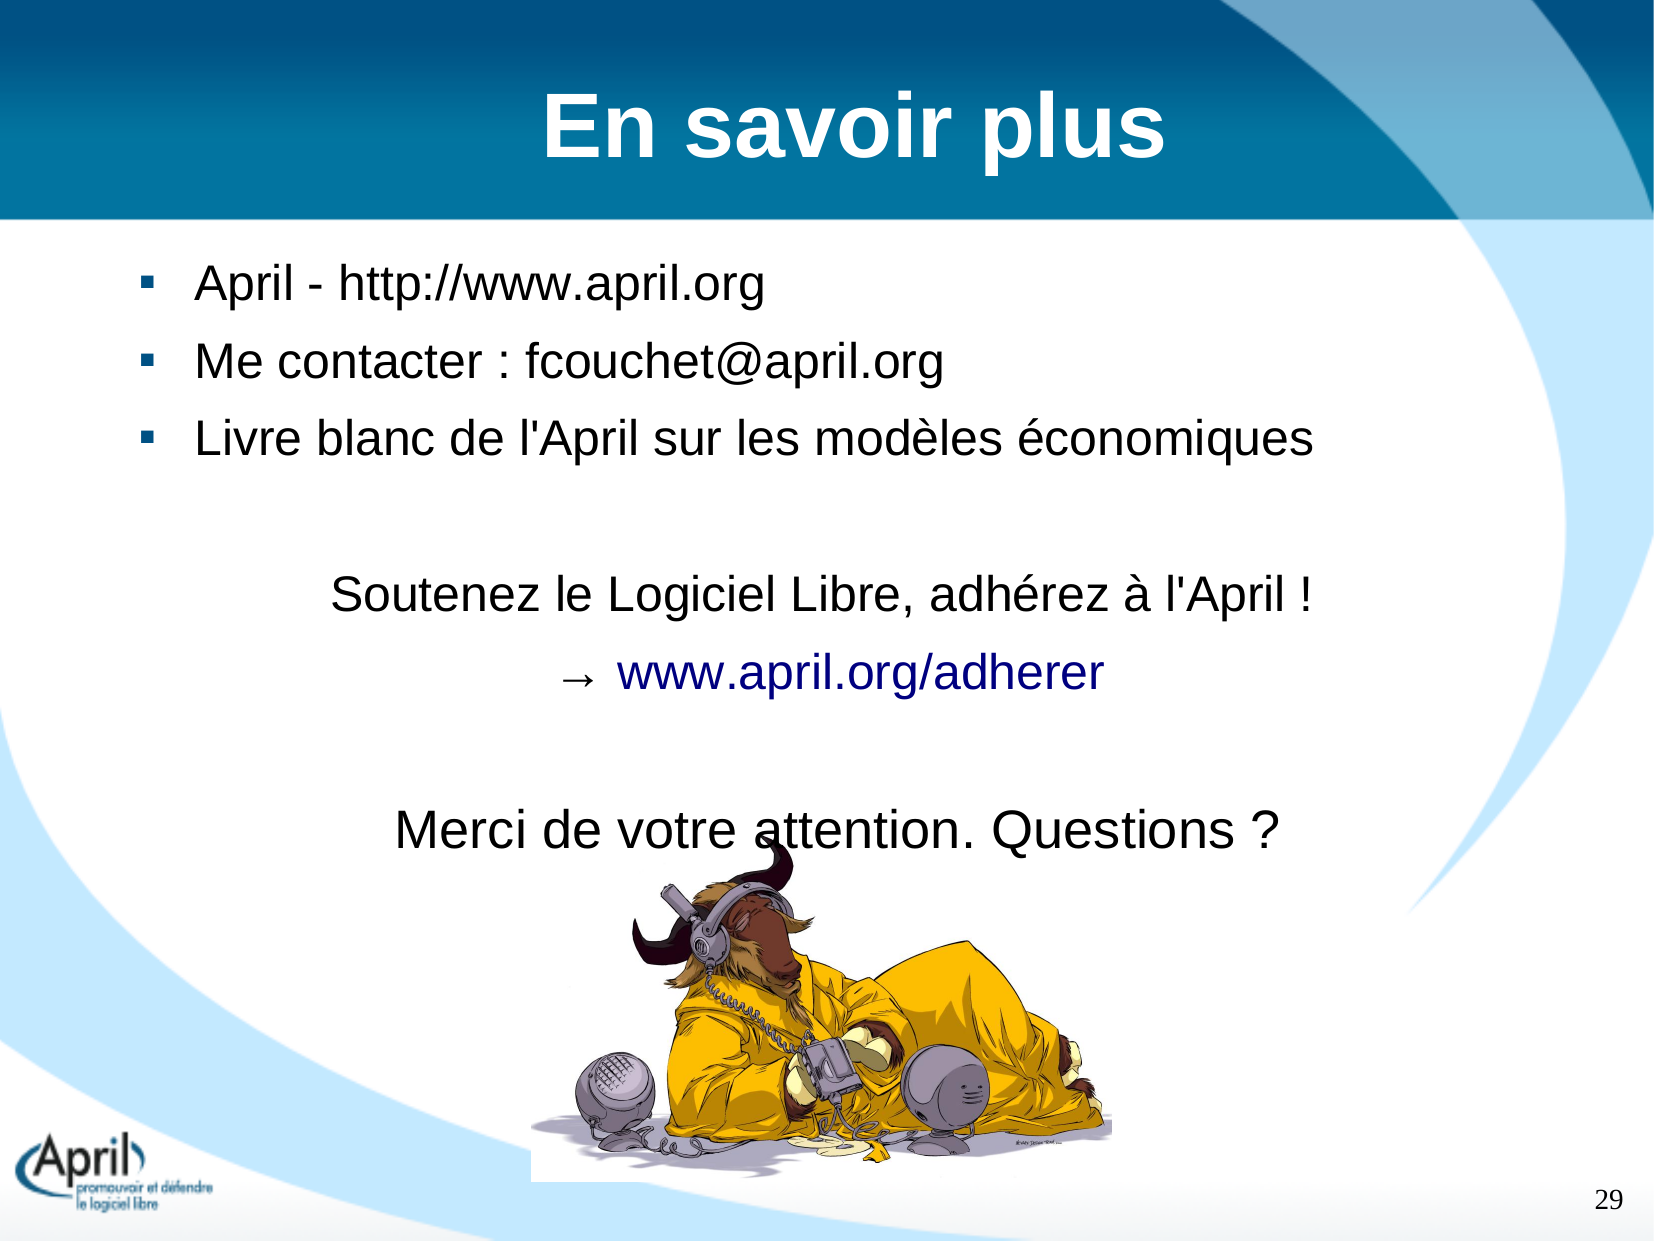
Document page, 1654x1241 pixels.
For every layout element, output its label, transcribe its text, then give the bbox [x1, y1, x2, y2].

title En savoir plus [118, 22, 1531, 230]
picture [0, 0, 1654, 1241]
list April - http://www.april.org Me contacter : fcouchet@april.org Livre blanc de l'April sur les modèles économiques Soutenez le Logiciel Libre, adhérez à l'April ! → www.april.org/adherer Merci de votre attention. Questions ? [123, 177, 1536, 1004]
